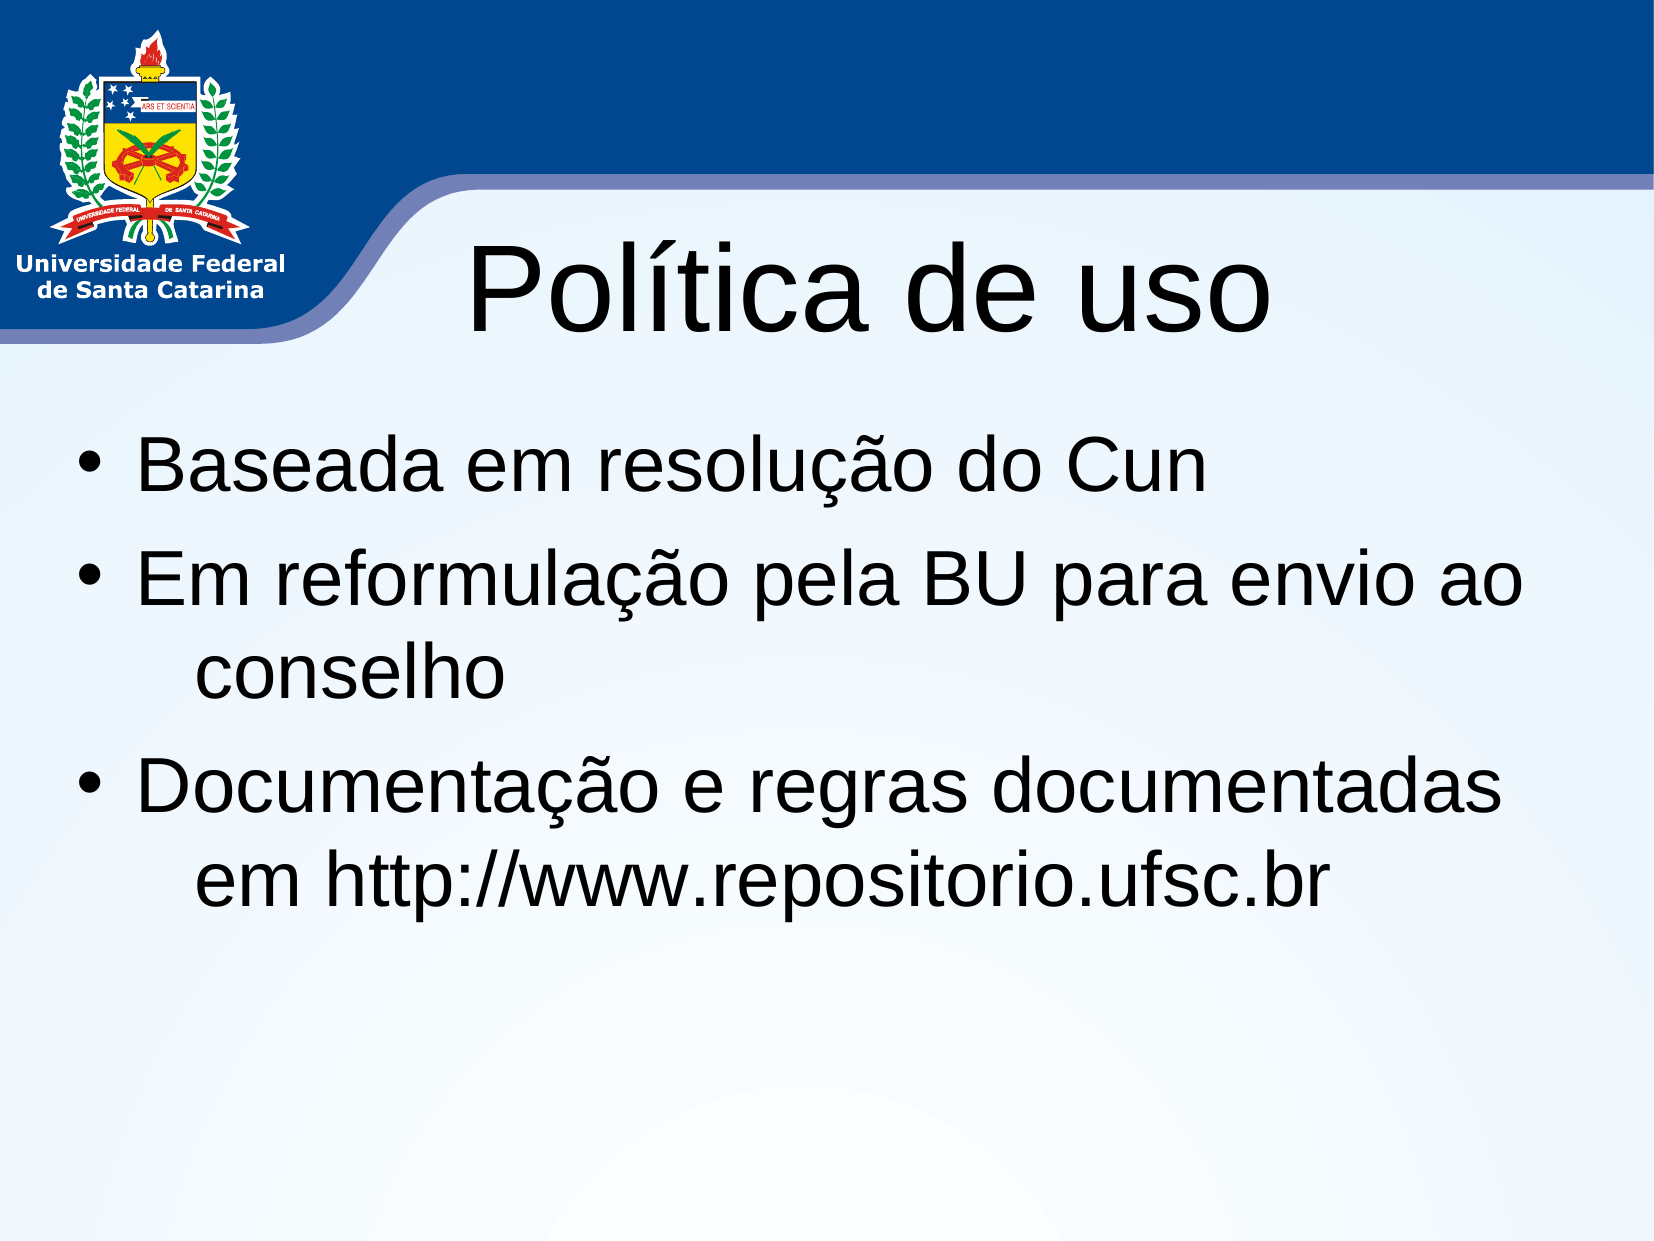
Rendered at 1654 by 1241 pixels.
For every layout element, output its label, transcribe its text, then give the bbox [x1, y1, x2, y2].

title Política de uso [125, 178, 1614, 386]
list Baseada em resolução do Cun Em reformulação pela BU para envio ao conselho Documentação e regras documentadas em http://www.repositorio.ufsc.br [76, 413, 1565, 925]
